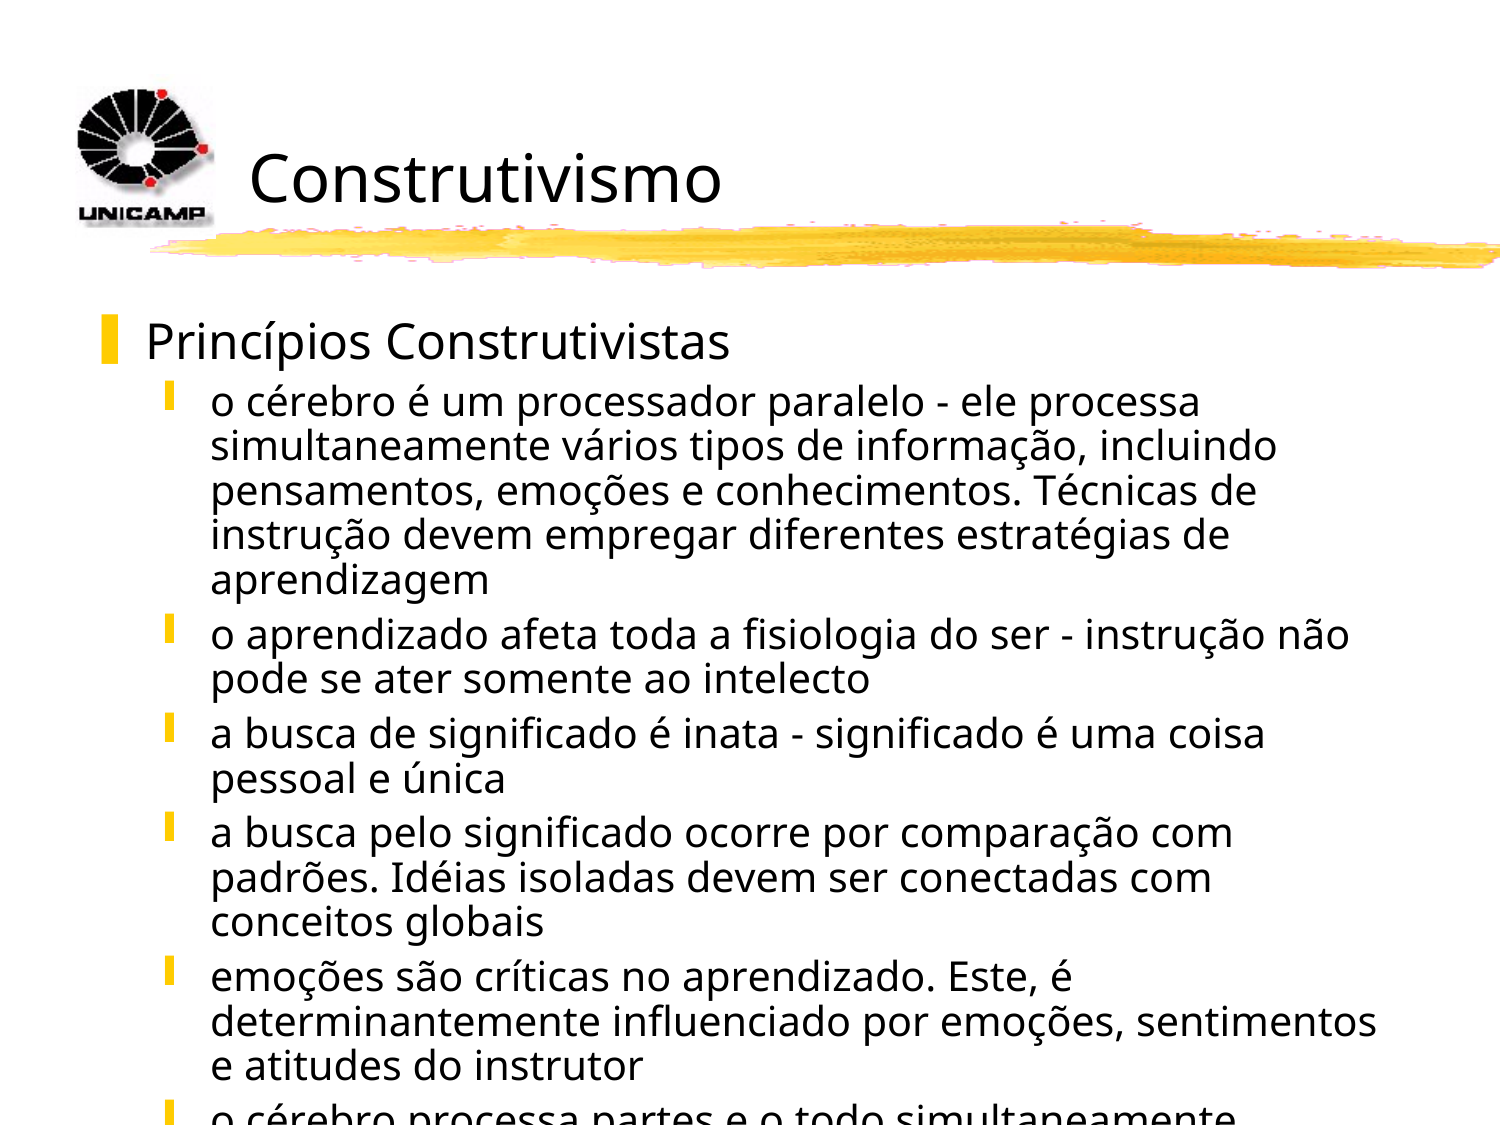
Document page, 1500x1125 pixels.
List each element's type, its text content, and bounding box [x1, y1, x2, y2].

title Construtivismo [233, 37, 1434, 225]
list Princípios Construtivistas o cérebro é um processador paralelo - ele processa simultaneamente vários tipos de informação, incluindo pensamentos, emoções e conhecimentos. Técnicas de instrução devem empregar diferentes estratégias de aprendizagem o aprendizado afeta toda a fisiologia do ser - instrução não pode se ater somente ao intelecto a busca de significado é inata - significado é uma coisa pessoal e única a busca pelo significado ocorre por comparação com padrões. Idéias isoladas devem ser conectadas com conceitos globais emoções são críticas no aprendizado. Este, é determinantemente influenciado por emoções, sentimentos e atitudes do instrutor o cérebro processa partes e o todo simultaneamente [74, 309, 1417, 1125]
picture [75, 74, 1500, 279]
